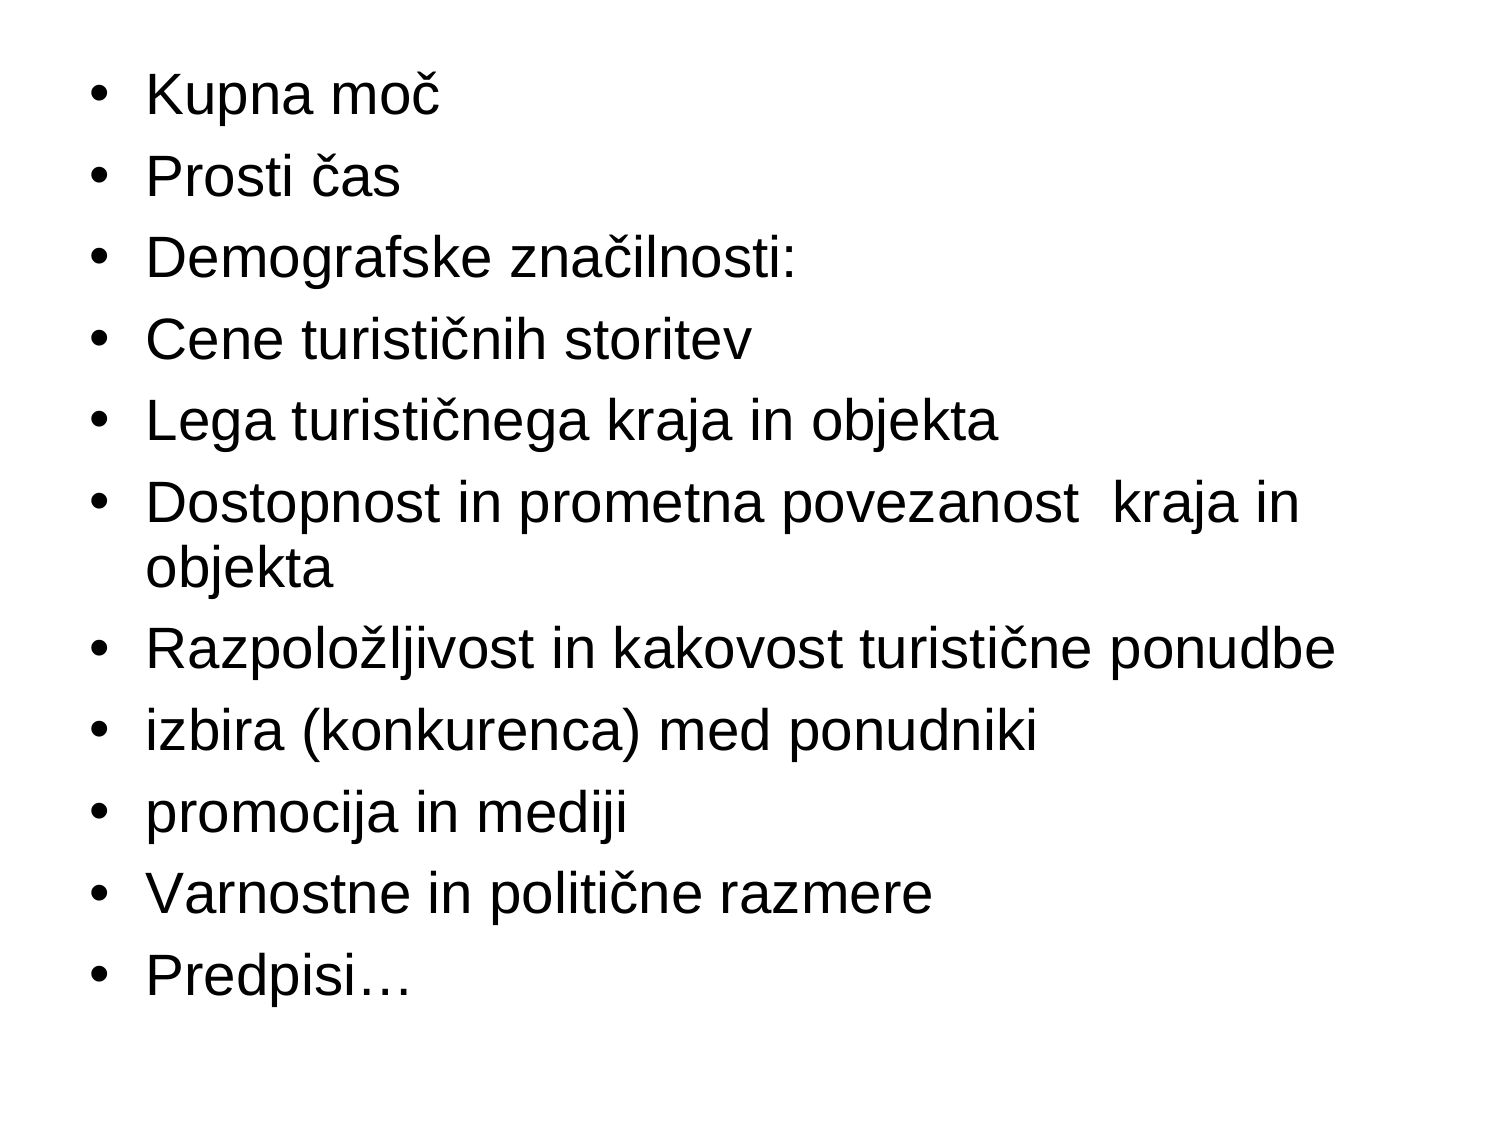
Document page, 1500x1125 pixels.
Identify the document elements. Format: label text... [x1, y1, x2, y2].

list Kupna moč Prosti čas Demografske značilnosti: Cene turističnih storitev Lega turističnega kraja in objekta Dostopnost in prometna povezanost kraja in objekta Razpoložljivost in kakovost turistične ponudbe izbira (konkurenca) med ponudniki promocija in mediji Varnostne in politične razmere Predpisi… [75, 54, 1426, 1125]
